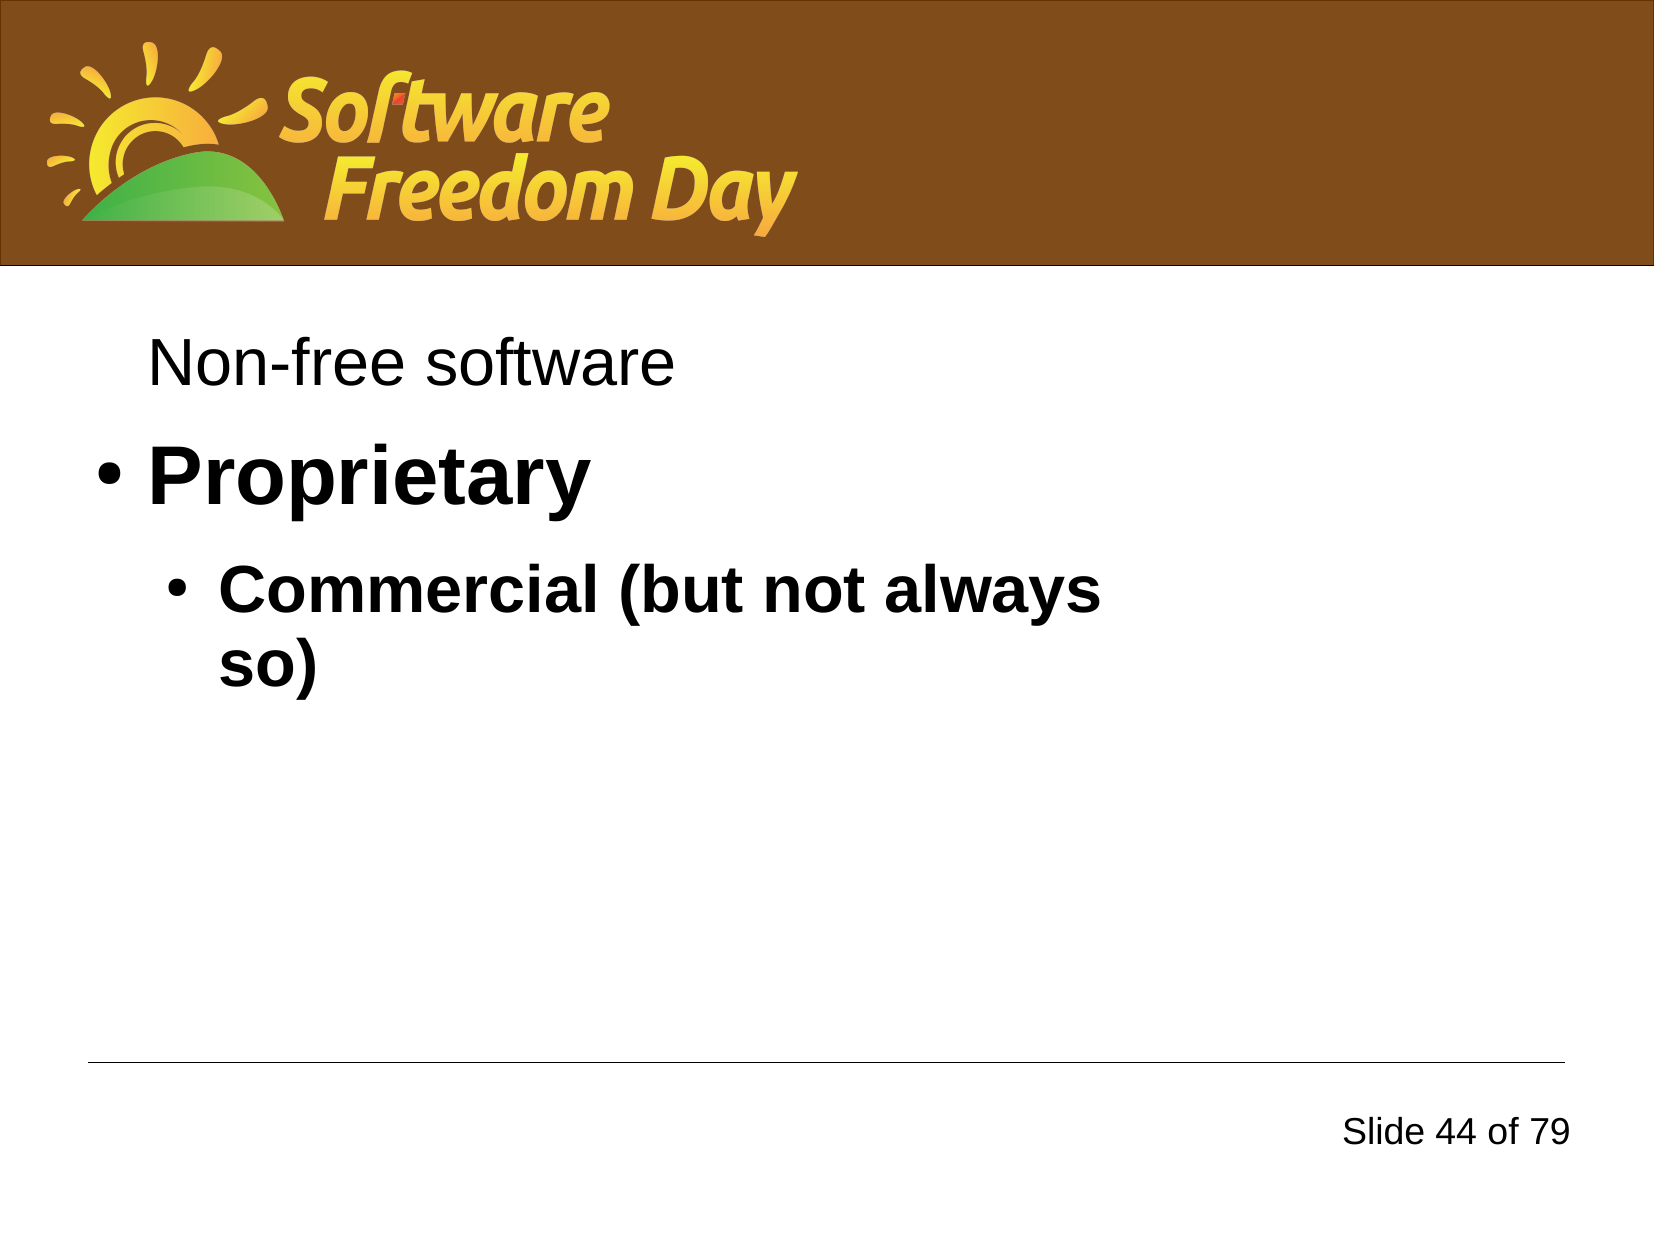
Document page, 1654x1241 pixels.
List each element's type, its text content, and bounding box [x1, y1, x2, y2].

list Non-free software Proprietary Commercial (but not always so) [76, 324, 1123, 1045]
picture [47, 42, 798, 237]
